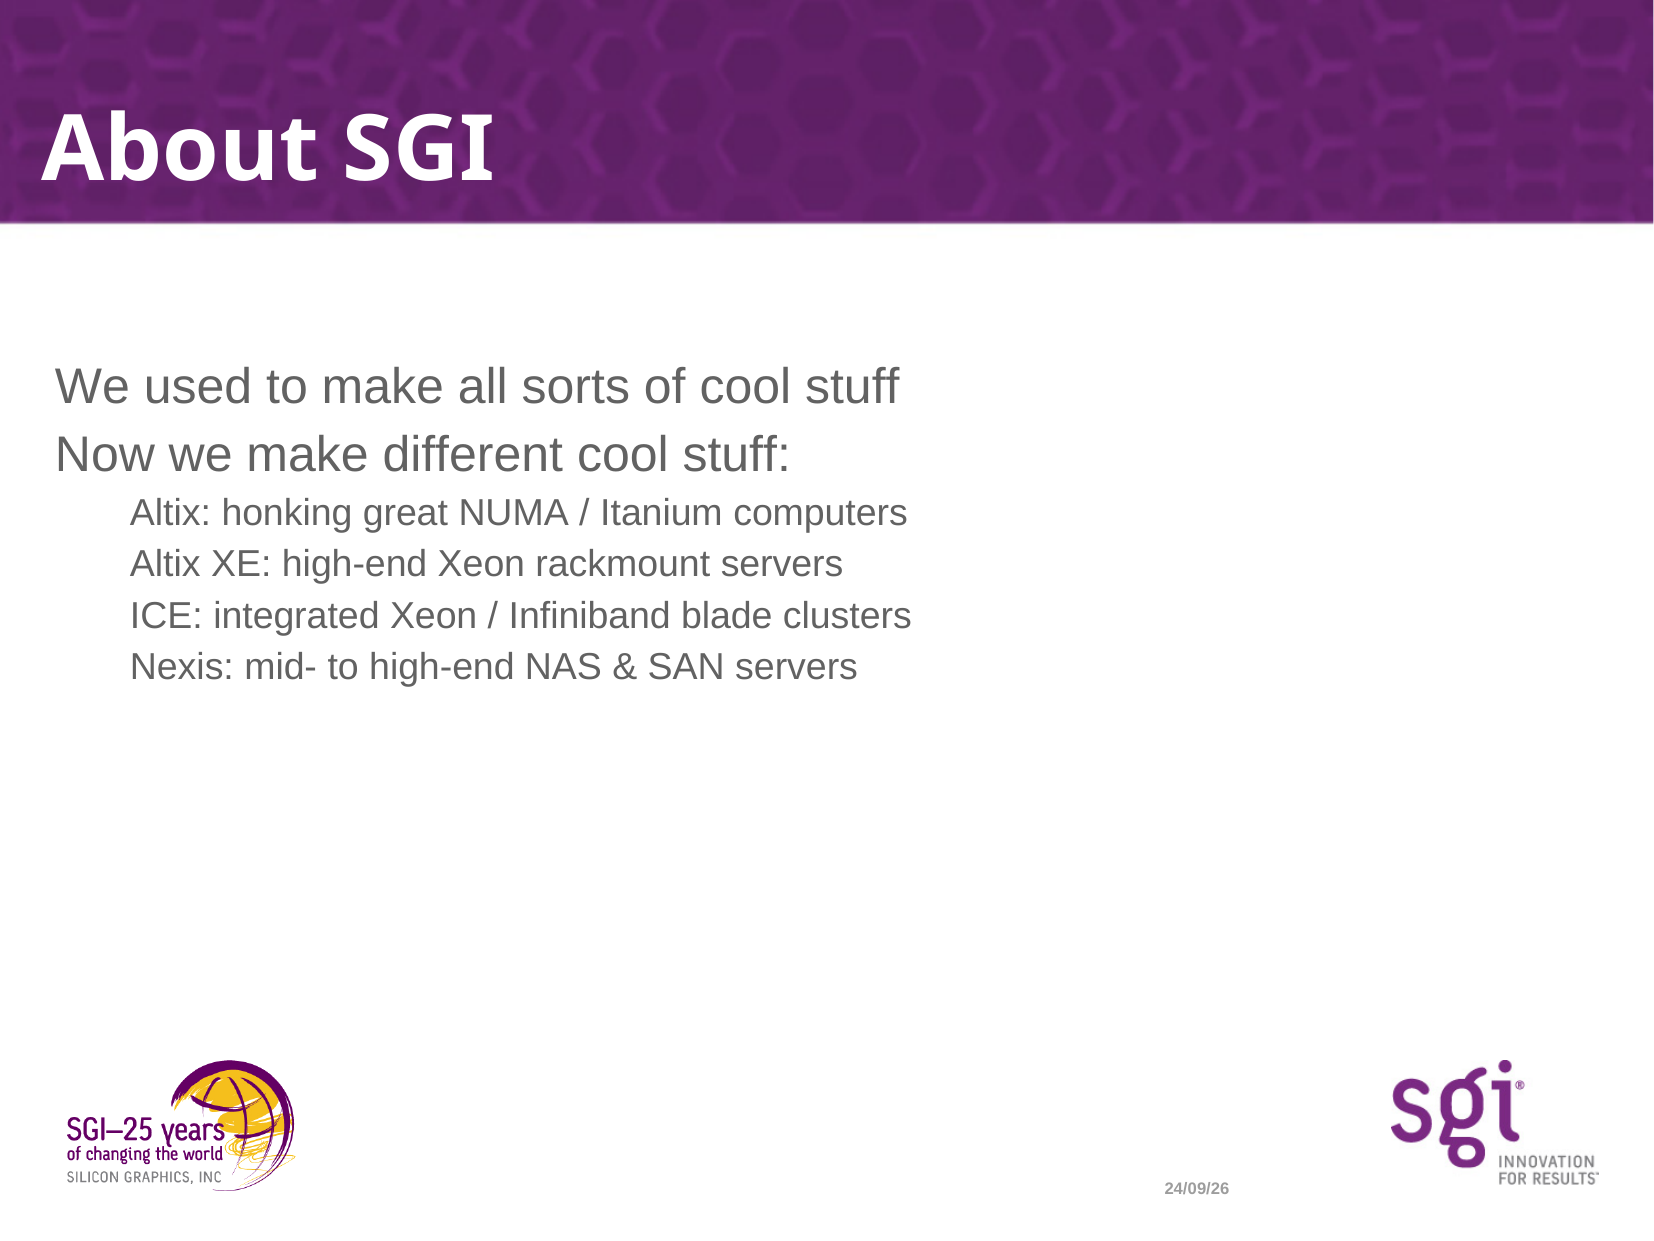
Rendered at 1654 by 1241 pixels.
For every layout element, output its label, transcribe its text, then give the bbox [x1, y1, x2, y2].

title About SGI [41, 48, 1447, 241]
list We used to make all sorts of cool stuff Now we make different cool stuff: Altix: honking great NUMA / Itanium computers Altix XE: high-end Xeon rackmount servers ICE: integrated Xeon / Infiniband blade clusters Nexis: mid- to high-end NAS & SAN servers [55, 358, 1461, 937]
picture [0, 0, 1654, 1194]
